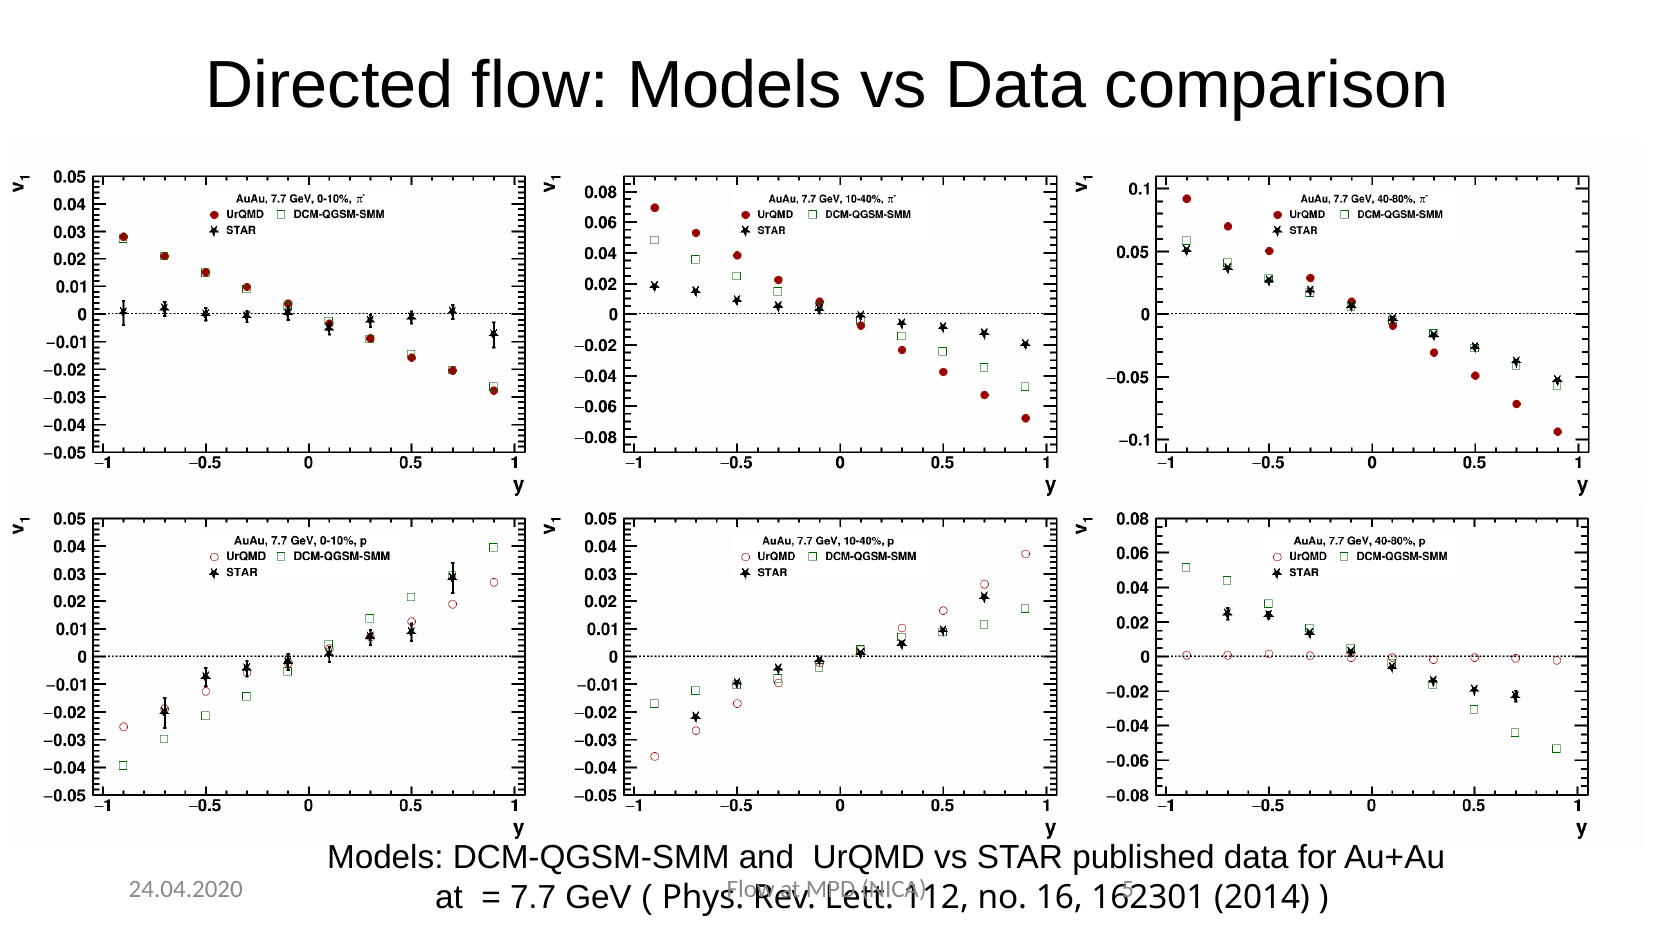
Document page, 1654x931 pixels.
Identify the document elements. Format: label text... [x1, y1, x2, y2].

text_box Flow at MPD (NICA) [547, 862, 1106, 912]
text_box Directed flow: Models vs Data comparison [93, 3, 1582, 159]
picture [6, 139, 1646, 850]
text_box Models: DCM-QGSM-SMM and UrQMD vs STAR published data for Au+Au at = 7.7 GeV ( Phys. Rev. Lett. 112, no. 16, 162301 (2014) ) [307, 827, 1467, 894]
text_box 2 [1106, 862, 1602, 912]
text_box 24.04.2020 [113, 862, 486, 912]
